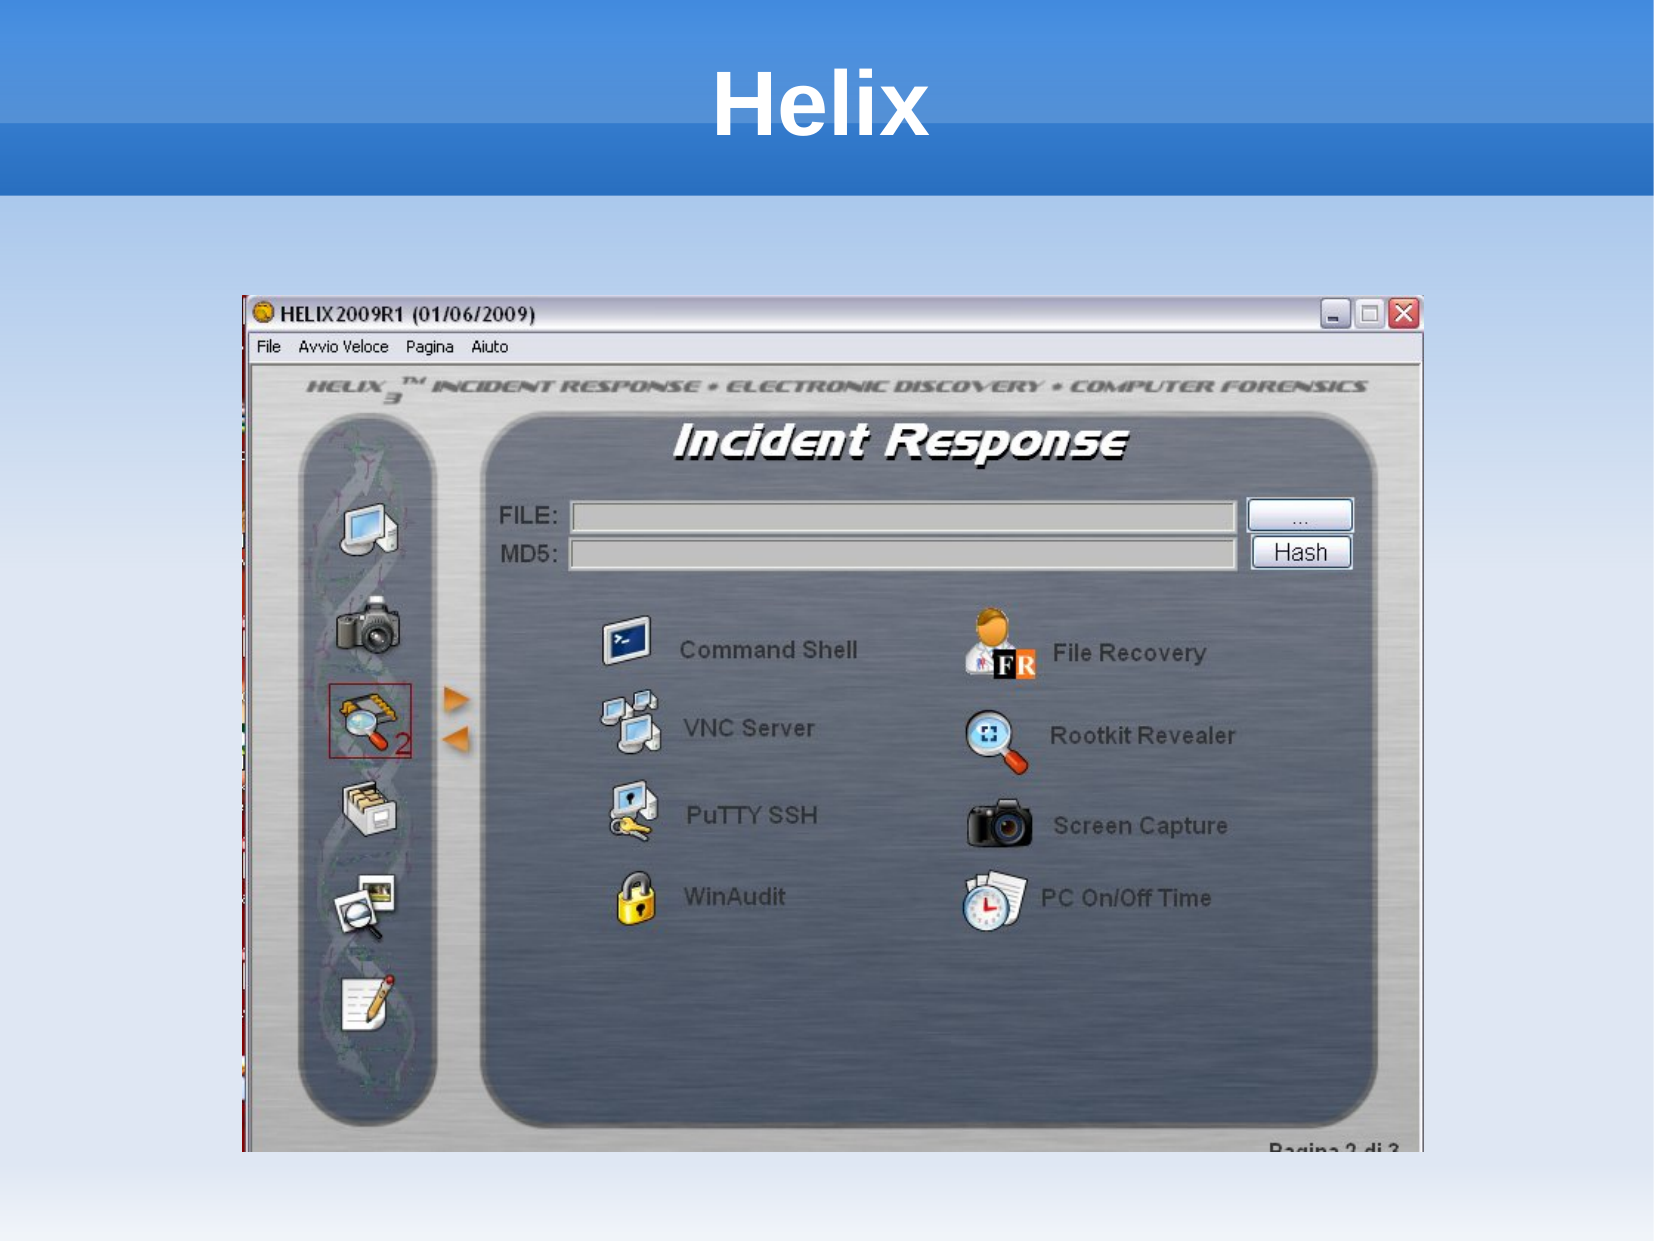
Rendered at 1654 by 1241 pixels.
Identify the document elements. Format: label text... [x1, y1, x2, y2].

picture [0, 0, 1654, 1241]
title Helix [76, 7, 1565, 200]
